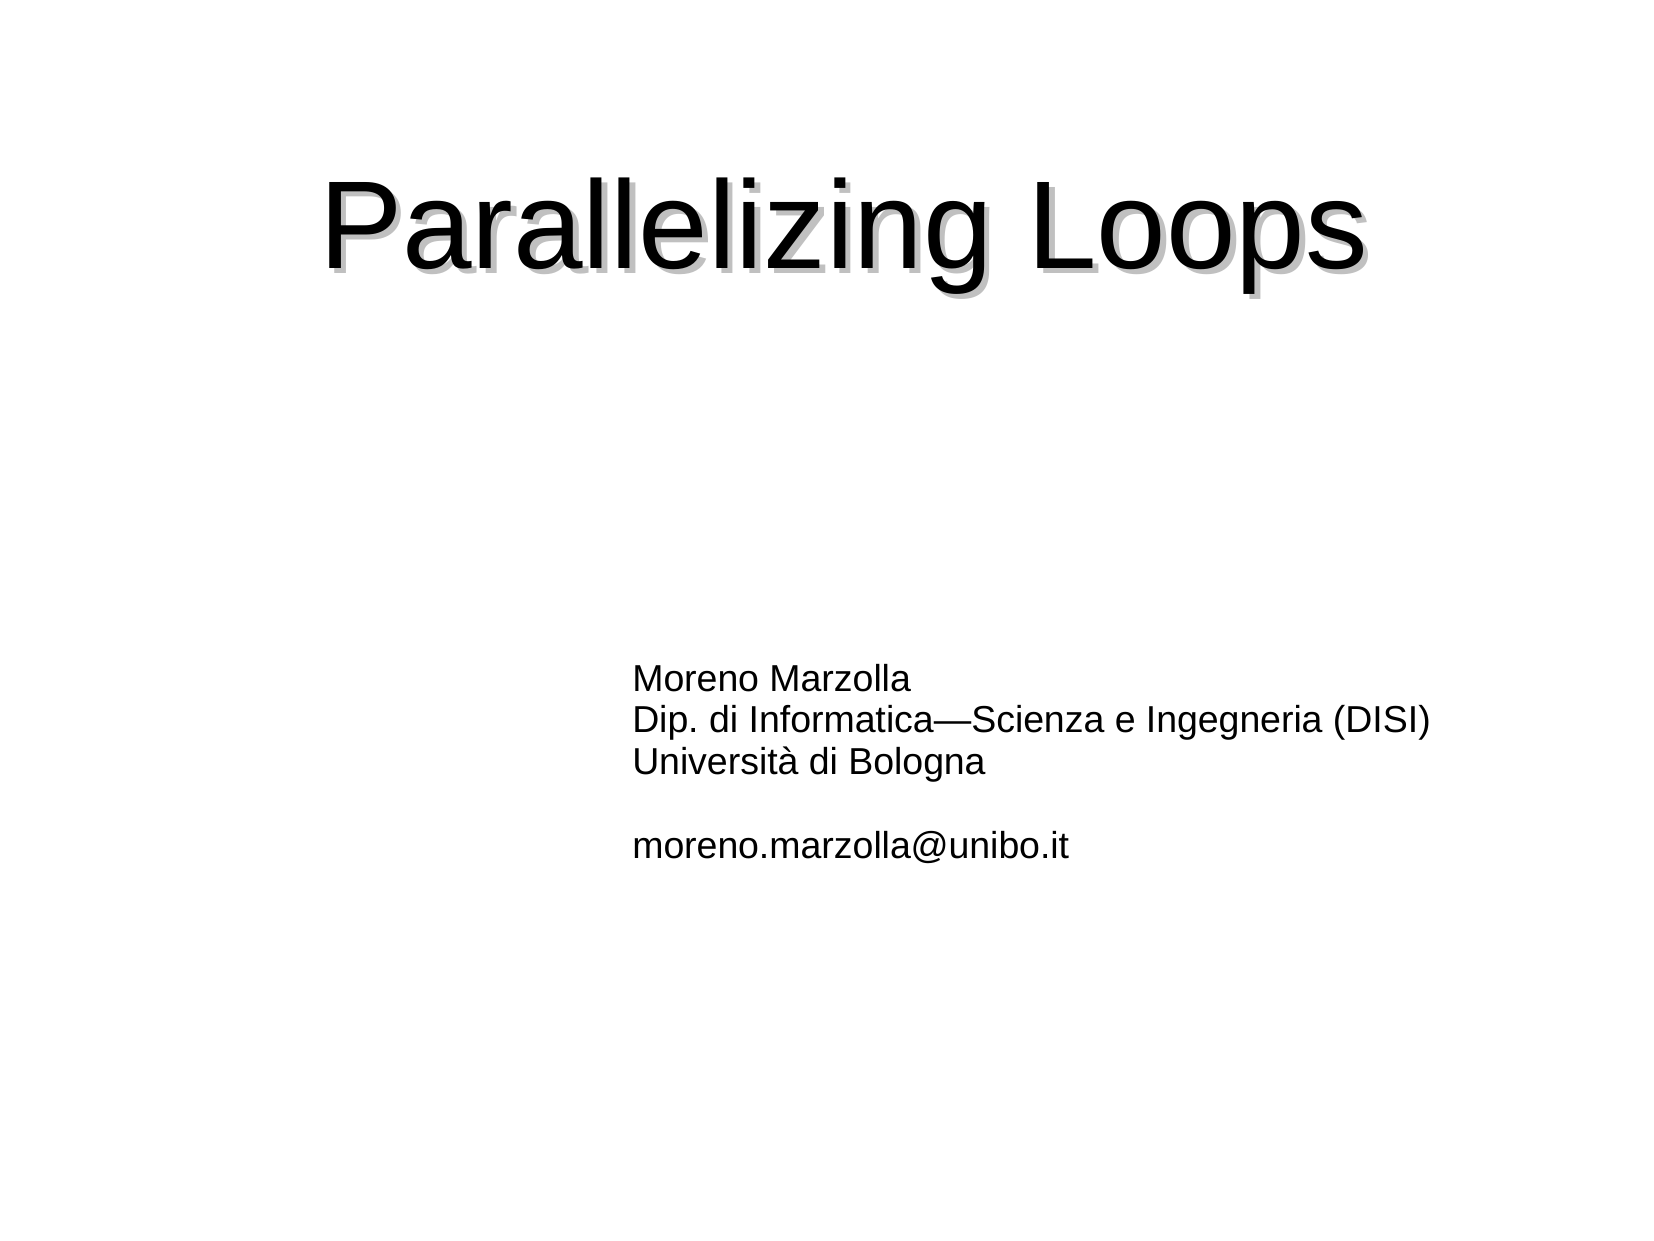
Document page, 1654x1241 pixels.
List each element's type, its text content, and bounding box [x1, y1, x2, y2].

text_box Parallelizing Loops [75, 147, 1613, 441]
text_box Moreno Marzolla Dip. di Informatica—Scienza e Ingegneria (DISI) Università di Bologna moreno.marzolla@unibo.it [617, 649, 1447, 1003]
